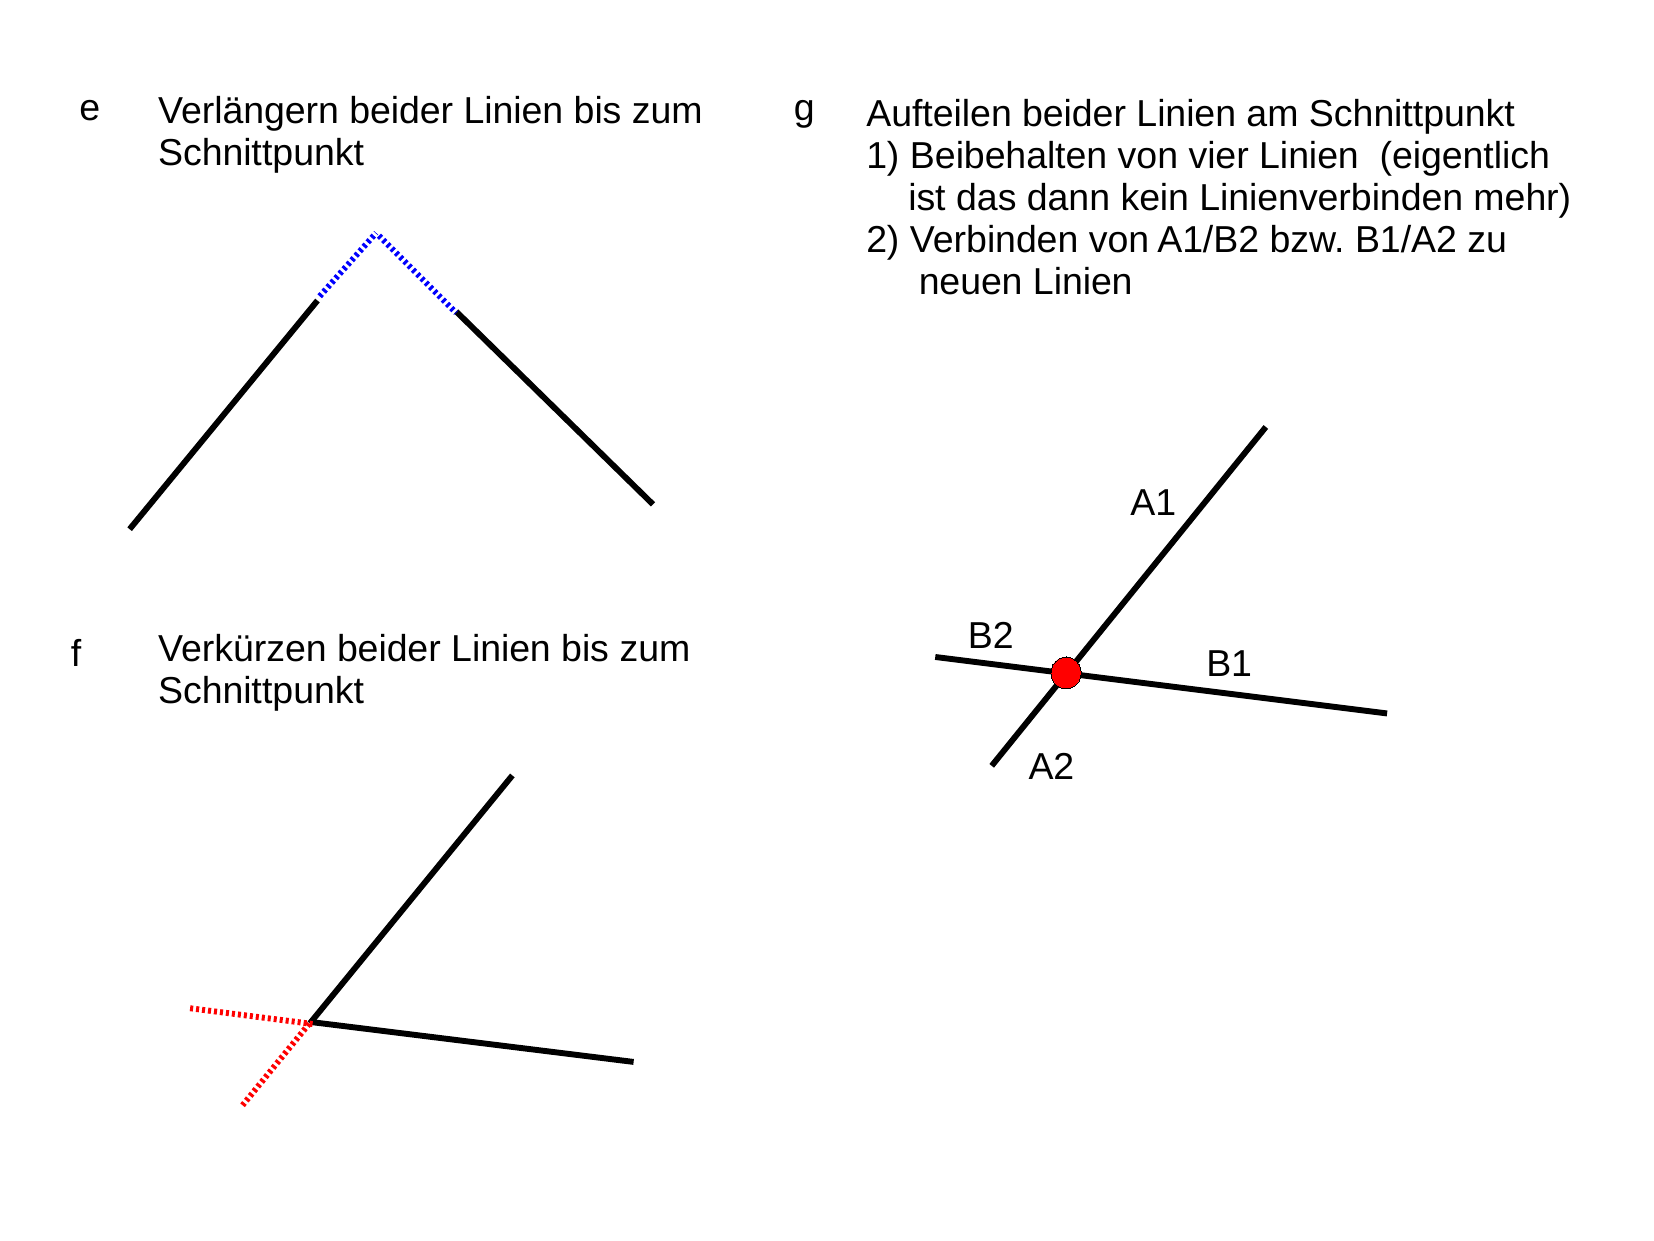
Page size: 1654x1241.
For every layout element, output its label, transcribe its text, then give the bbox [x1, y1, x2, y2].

text_box Verkürzen beider Linien bis zum Schnittpunkt [143, 619, 706, 719]
text_box A2 [1013, 738, 1090, 796]
text_box A1 [1115, 473, 1192, 531]
text_box f [56, 625, 97, 683]
text_box Verlängern beider Linien bis zum Schnittpunkt [143, 82, 718, 182]
text_box B2 [953, 607, 1029, 665]
text_box [1050, 656, 1082, 689]
text_box B1 [1191, 635, 1267, 703]
text_box g [779, 79, 830, 137]
text_box e [64, 79, 115, 137]
text_box Aufteilen beider Linien am Schnittpunkt 1) Beibehalten von vier Linien (eigentlich ist das dann kein Linienverbinden mehr) 2) Verbinden von A1/B2 bzw. B1/A2 zu neuen Linien [851, 85, 1587, 311]
